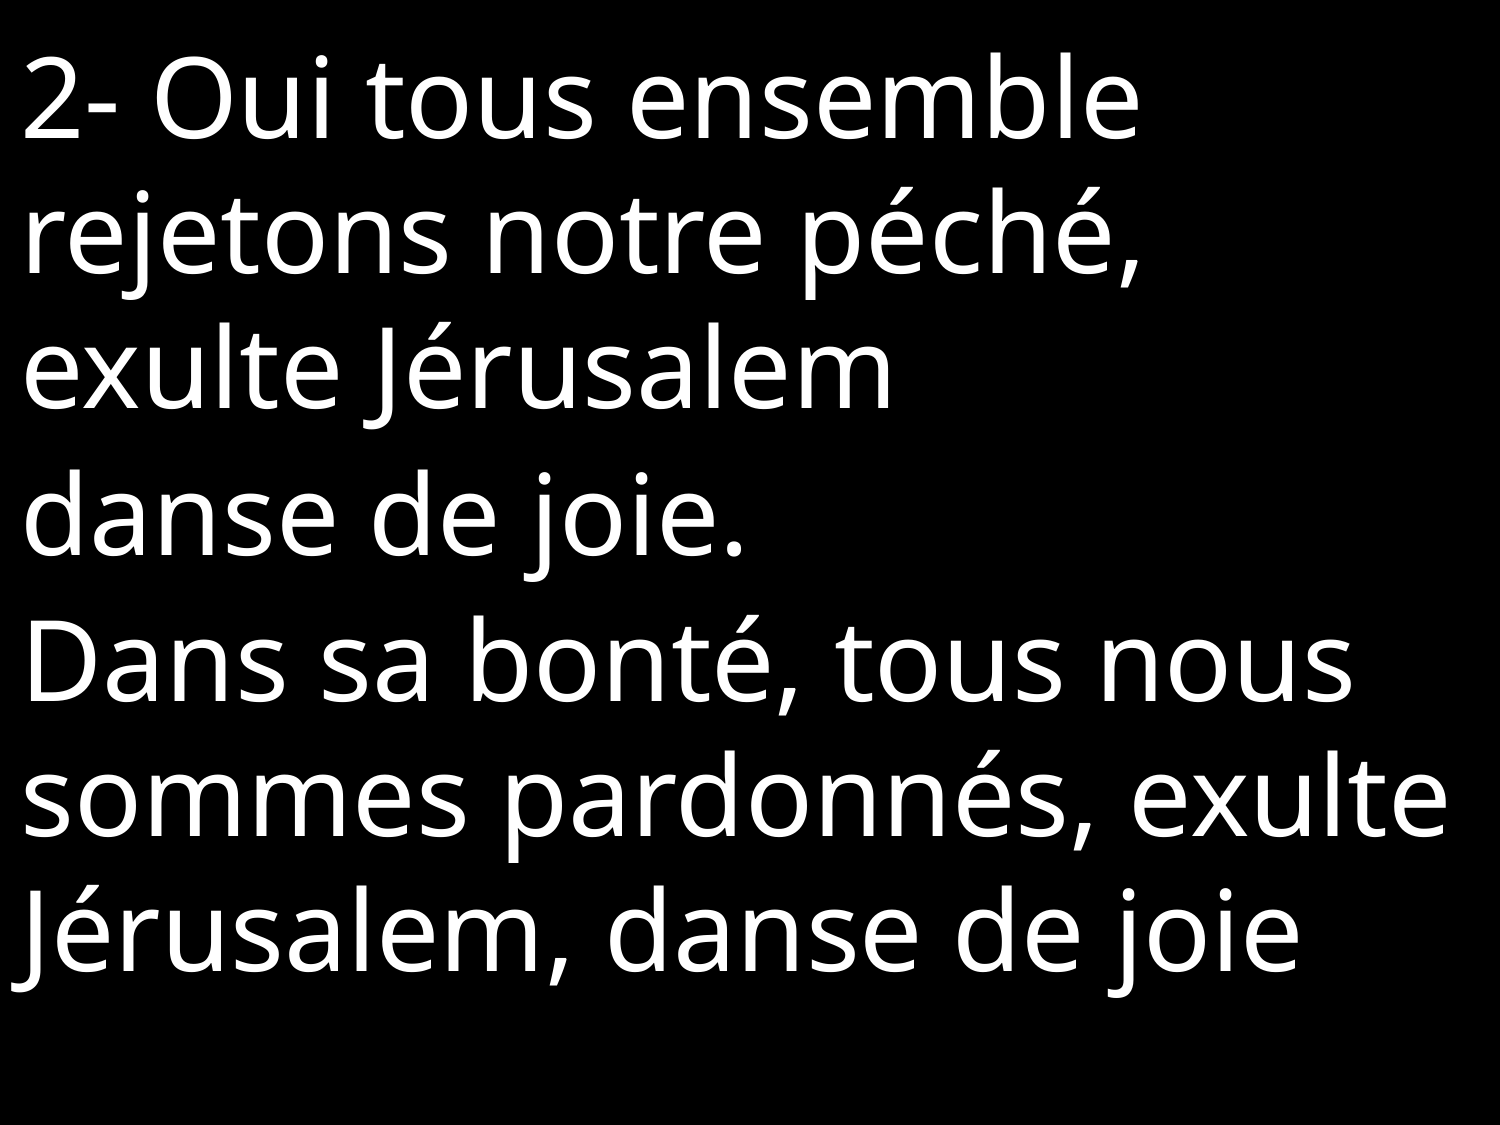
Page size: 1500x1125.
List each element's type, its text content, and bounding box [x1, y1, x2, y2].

list 2- Oui tous ensemble rejetons notre péché, exulte Jérusalem danse de joie. Dans sa bonté, tous nous sommes pardonnés, exulte Jérusalem, danse de joie [5, 19, 1495, 1118]
